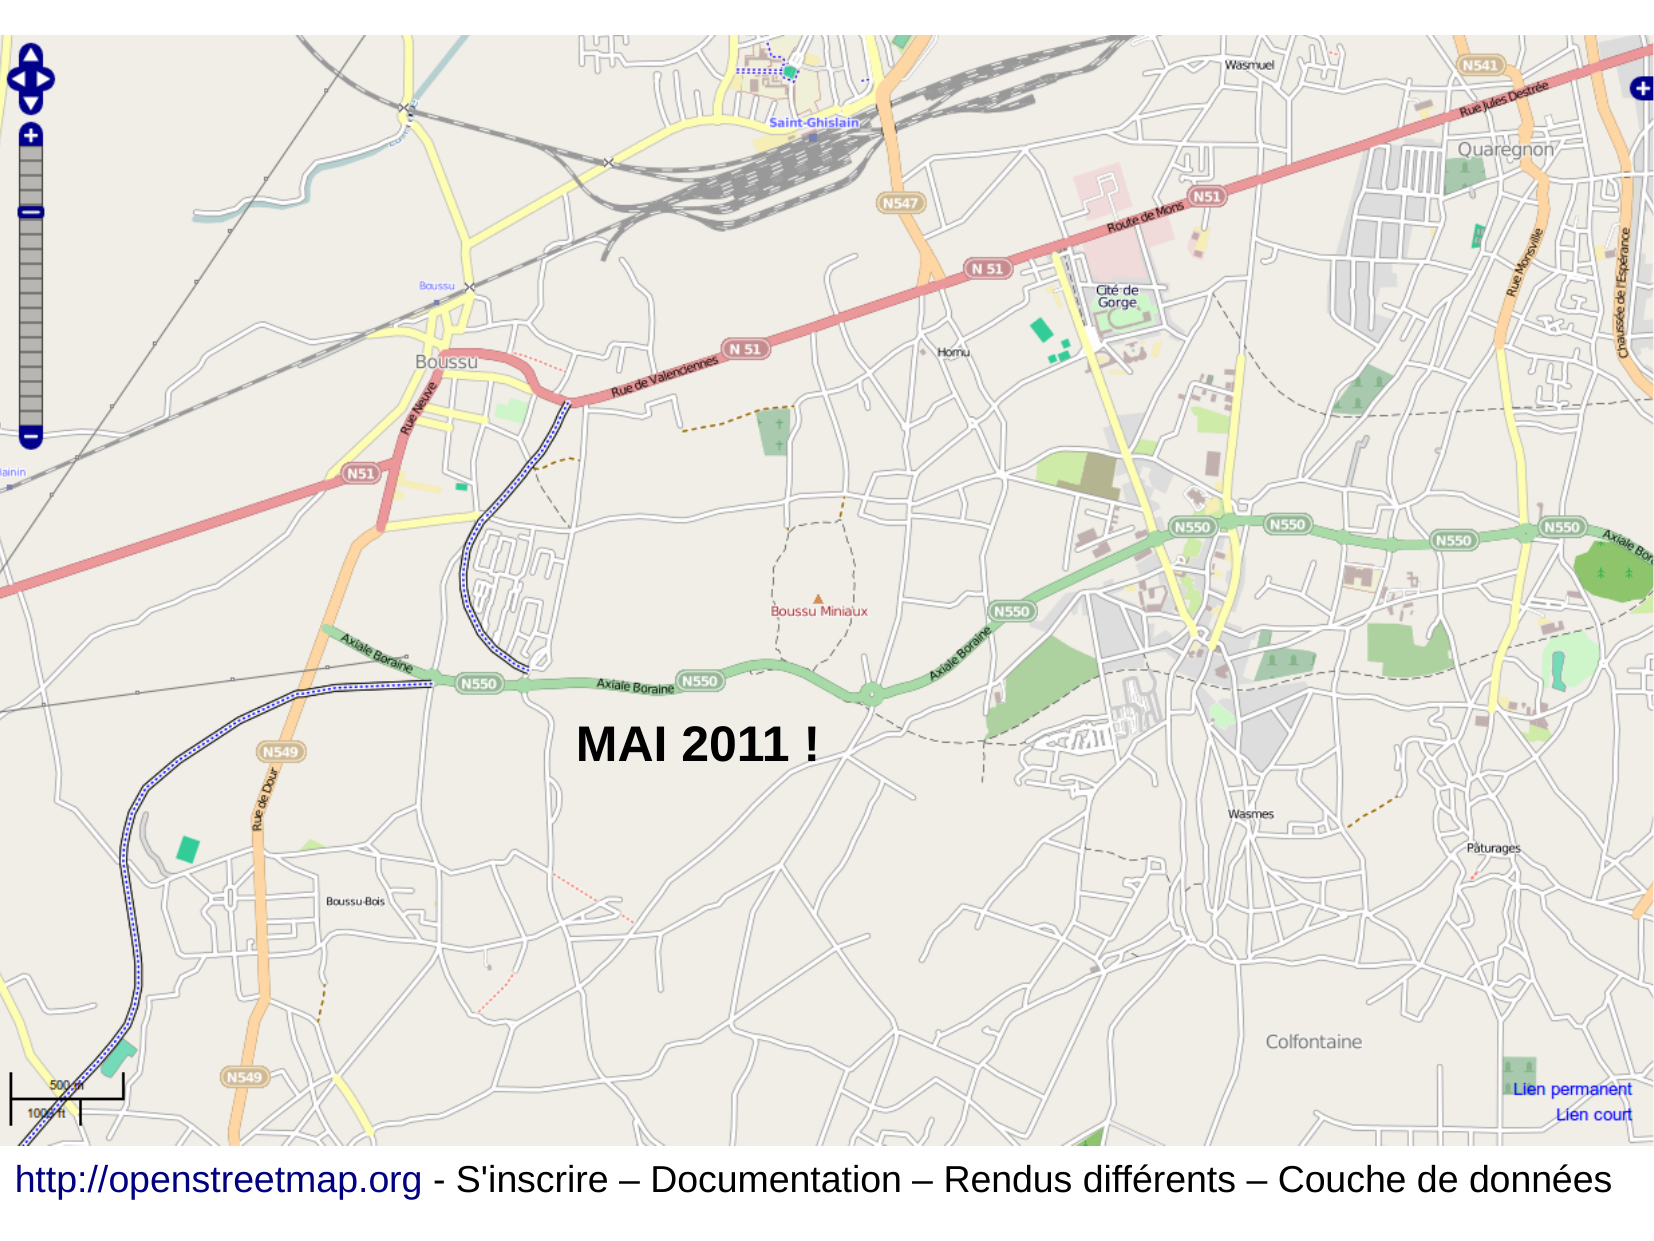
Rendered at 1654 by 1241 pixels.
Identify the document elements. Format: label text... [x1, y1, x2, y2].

text_box http://openstreetmap.org - S'inscrire – Documentation – Rendus différents – Couche de données [0, 1151, 1628, 1209]
text_box MAI 2011 ! [561, 708, 945, 780]
picture [0, 35, 1654, 1146]
